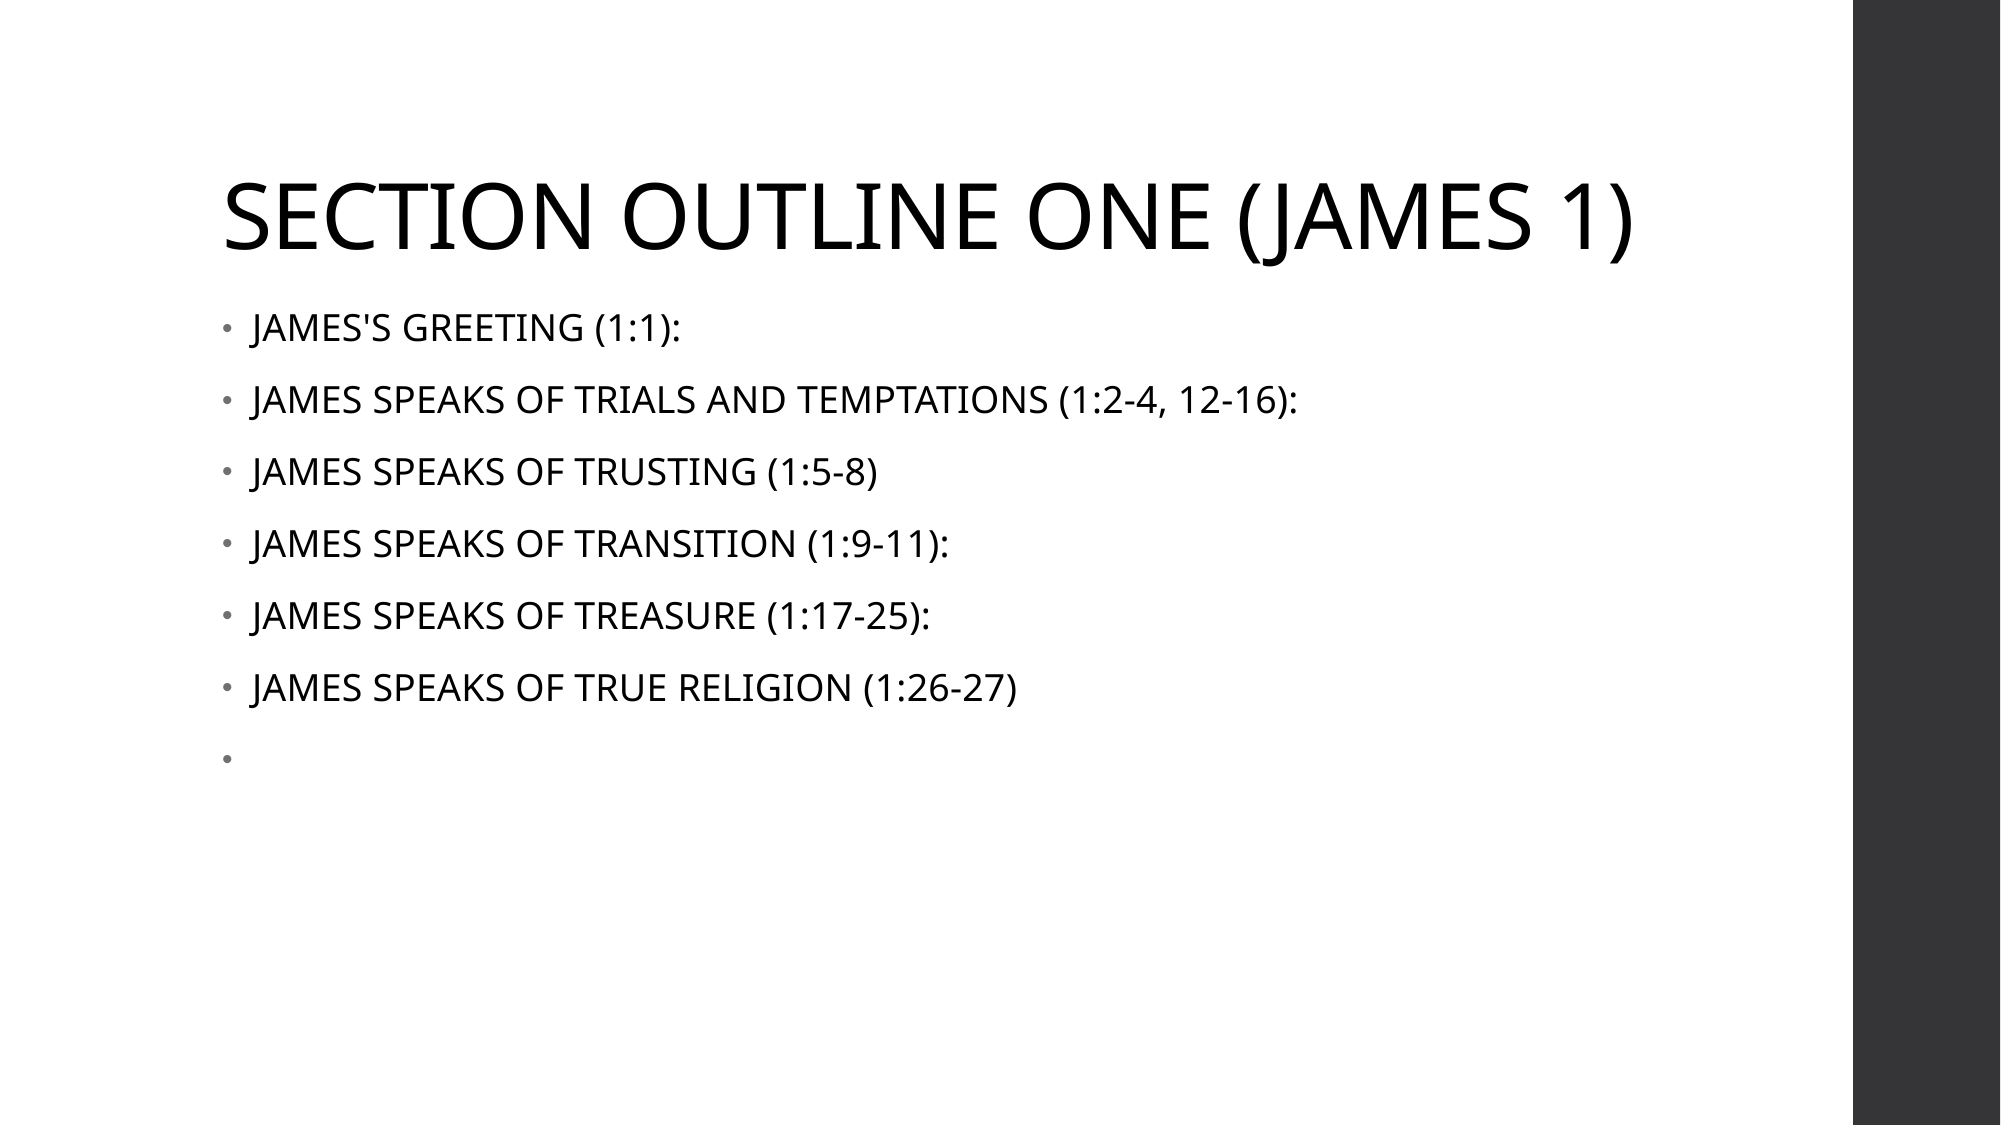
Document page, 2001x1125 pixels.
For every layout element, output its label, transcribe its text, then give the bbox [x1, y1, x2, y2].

list JAMES'S GREETING (1:1): JAMES SPEAKS OF TRIALS AND TEMPTATIONS (1:2-4, 12-16): JAMES SPEAKS OF TRUSTING (1:5-8) JAMES SPEAKS OF TRANSITION (1:9-11): JAMES SPEAKS OF TREASURE (1:17-25): JAMES SPEAKS OF TRUE RELIGION (1:26-27) [206, 299, 1617, 1014]
title SECTION OUTLINE ONE (JAMES 1) [206, 60, 1797, 278]
